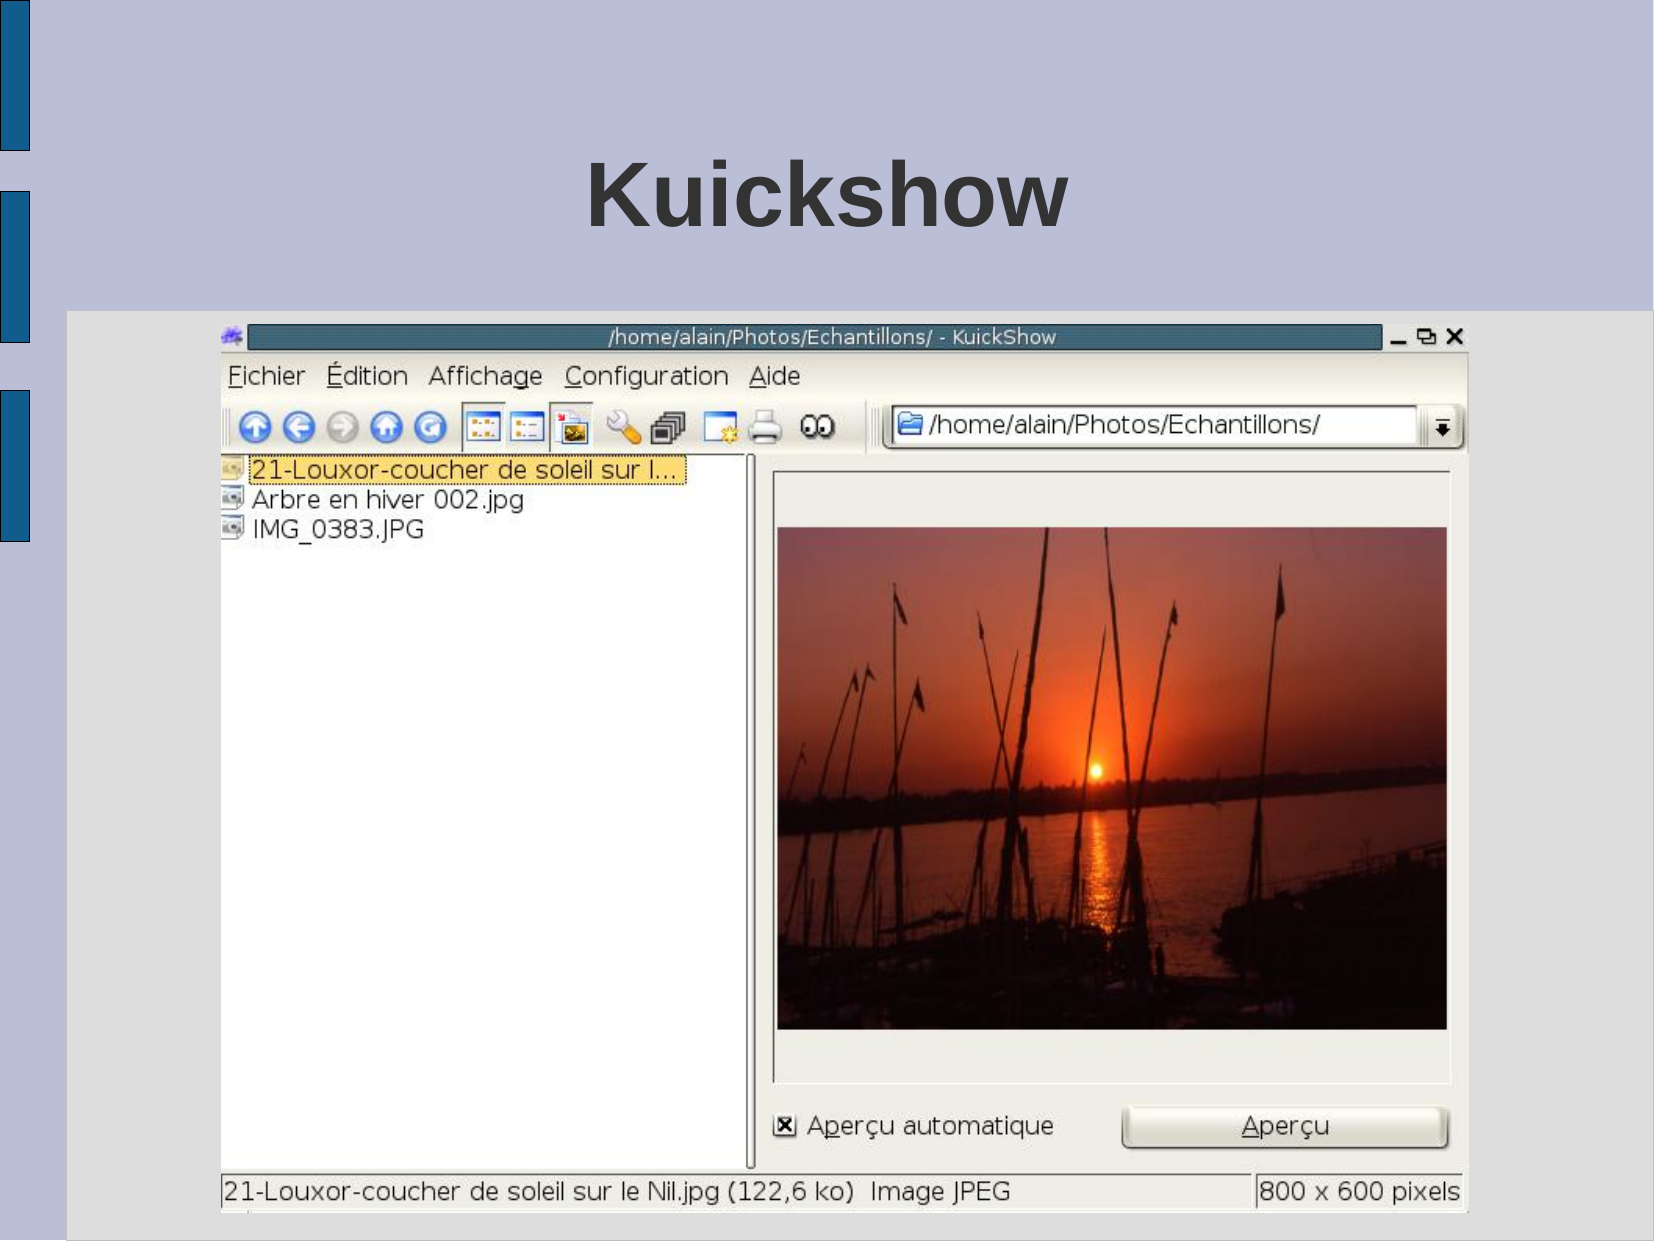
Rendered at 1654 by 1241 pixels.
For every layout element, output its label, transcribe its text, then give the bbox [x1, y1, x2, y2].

picture [221, 324, 1469, 1213]
title Kuickshow [121, 91, 1534, 299]
